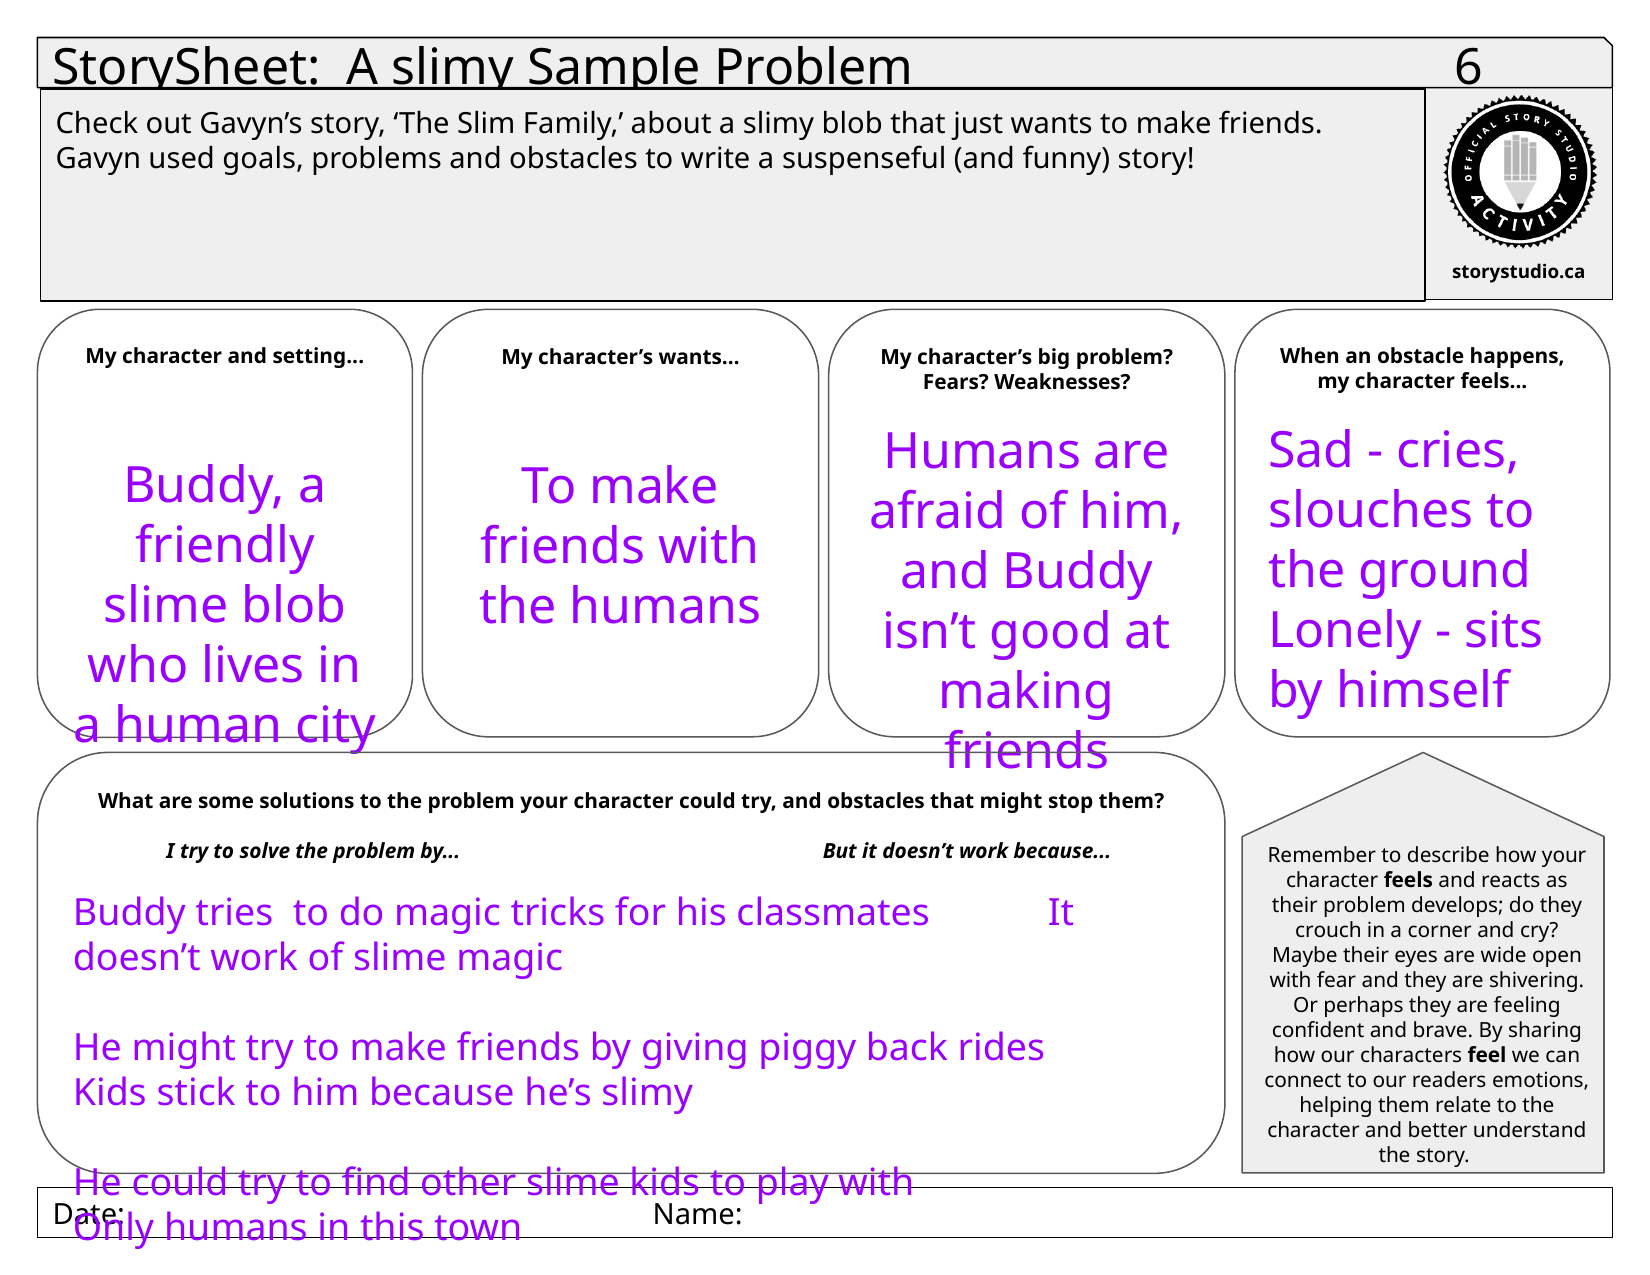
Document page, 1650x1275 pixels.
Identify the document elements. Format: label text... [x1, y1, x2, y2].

text_box [1242, 835, 1604, 1173]
text_box Check out Gavyn’s story, ‘The Slim Family,’ about a slimy blob that just wants to make friends. Gavyn used goals, problems and obstacles to write a suspenseful (and funny) story! [40, 89, 1426, 301]
text_box My character’s wants… To make friends with the humans [422, 309, 819, 737]
text_box When an obstacle happens, my character feels... Sad - cries, slouches to the ground Lonely - sits by himself [1234, 309, 1610, 737]
picture [1438, 76, 1604, 259]
text_box What are some solutions to the problem your character could try, and obstacles that might stop them? I try to solve the problem by... But it doesn’t work because... Buddy tries to do magic tricks for his classmates It doesn’t work of slime magic He might try to make friends by giving piggy back rides Kids stick to him because he’s slimy He could try to find other slime kids to play with Only humans in this town [37, 752, 1225, 1174]
text_box My character and setting... Buddy, a friendly slime blob who lives in a human city [37, 309, 413, 738]
text_box Date: Name: [37, 1187, 1613, 1238]
text_box Date: Name: [78, 1216, 95, 1237]
text_box My character’s big problem? Fears? Weaknesses? Humans are afraid of him, and Buddy isn’t good at making friends [828, 309, 1225, 737]
text_box storystudio.ca [1425, 88, 1613, 300]
text_box StorySheet: A slimy Sample Problem 6 [37, 37, 1613, 88]
text_box [1262, 752, 1584, 827]
text_box Remember to describe how your character feels and reacts as their problem develops; do they crouch in a corner and cry? Maybe their eyes are wide open with fear and they are shivering. Or perhaps they are feeling confident and brave. By sharing how our characters feel we can connect to our readers emotions, helping them relate to the character and better understand the story. [1245, 827, 1608, 1161]
